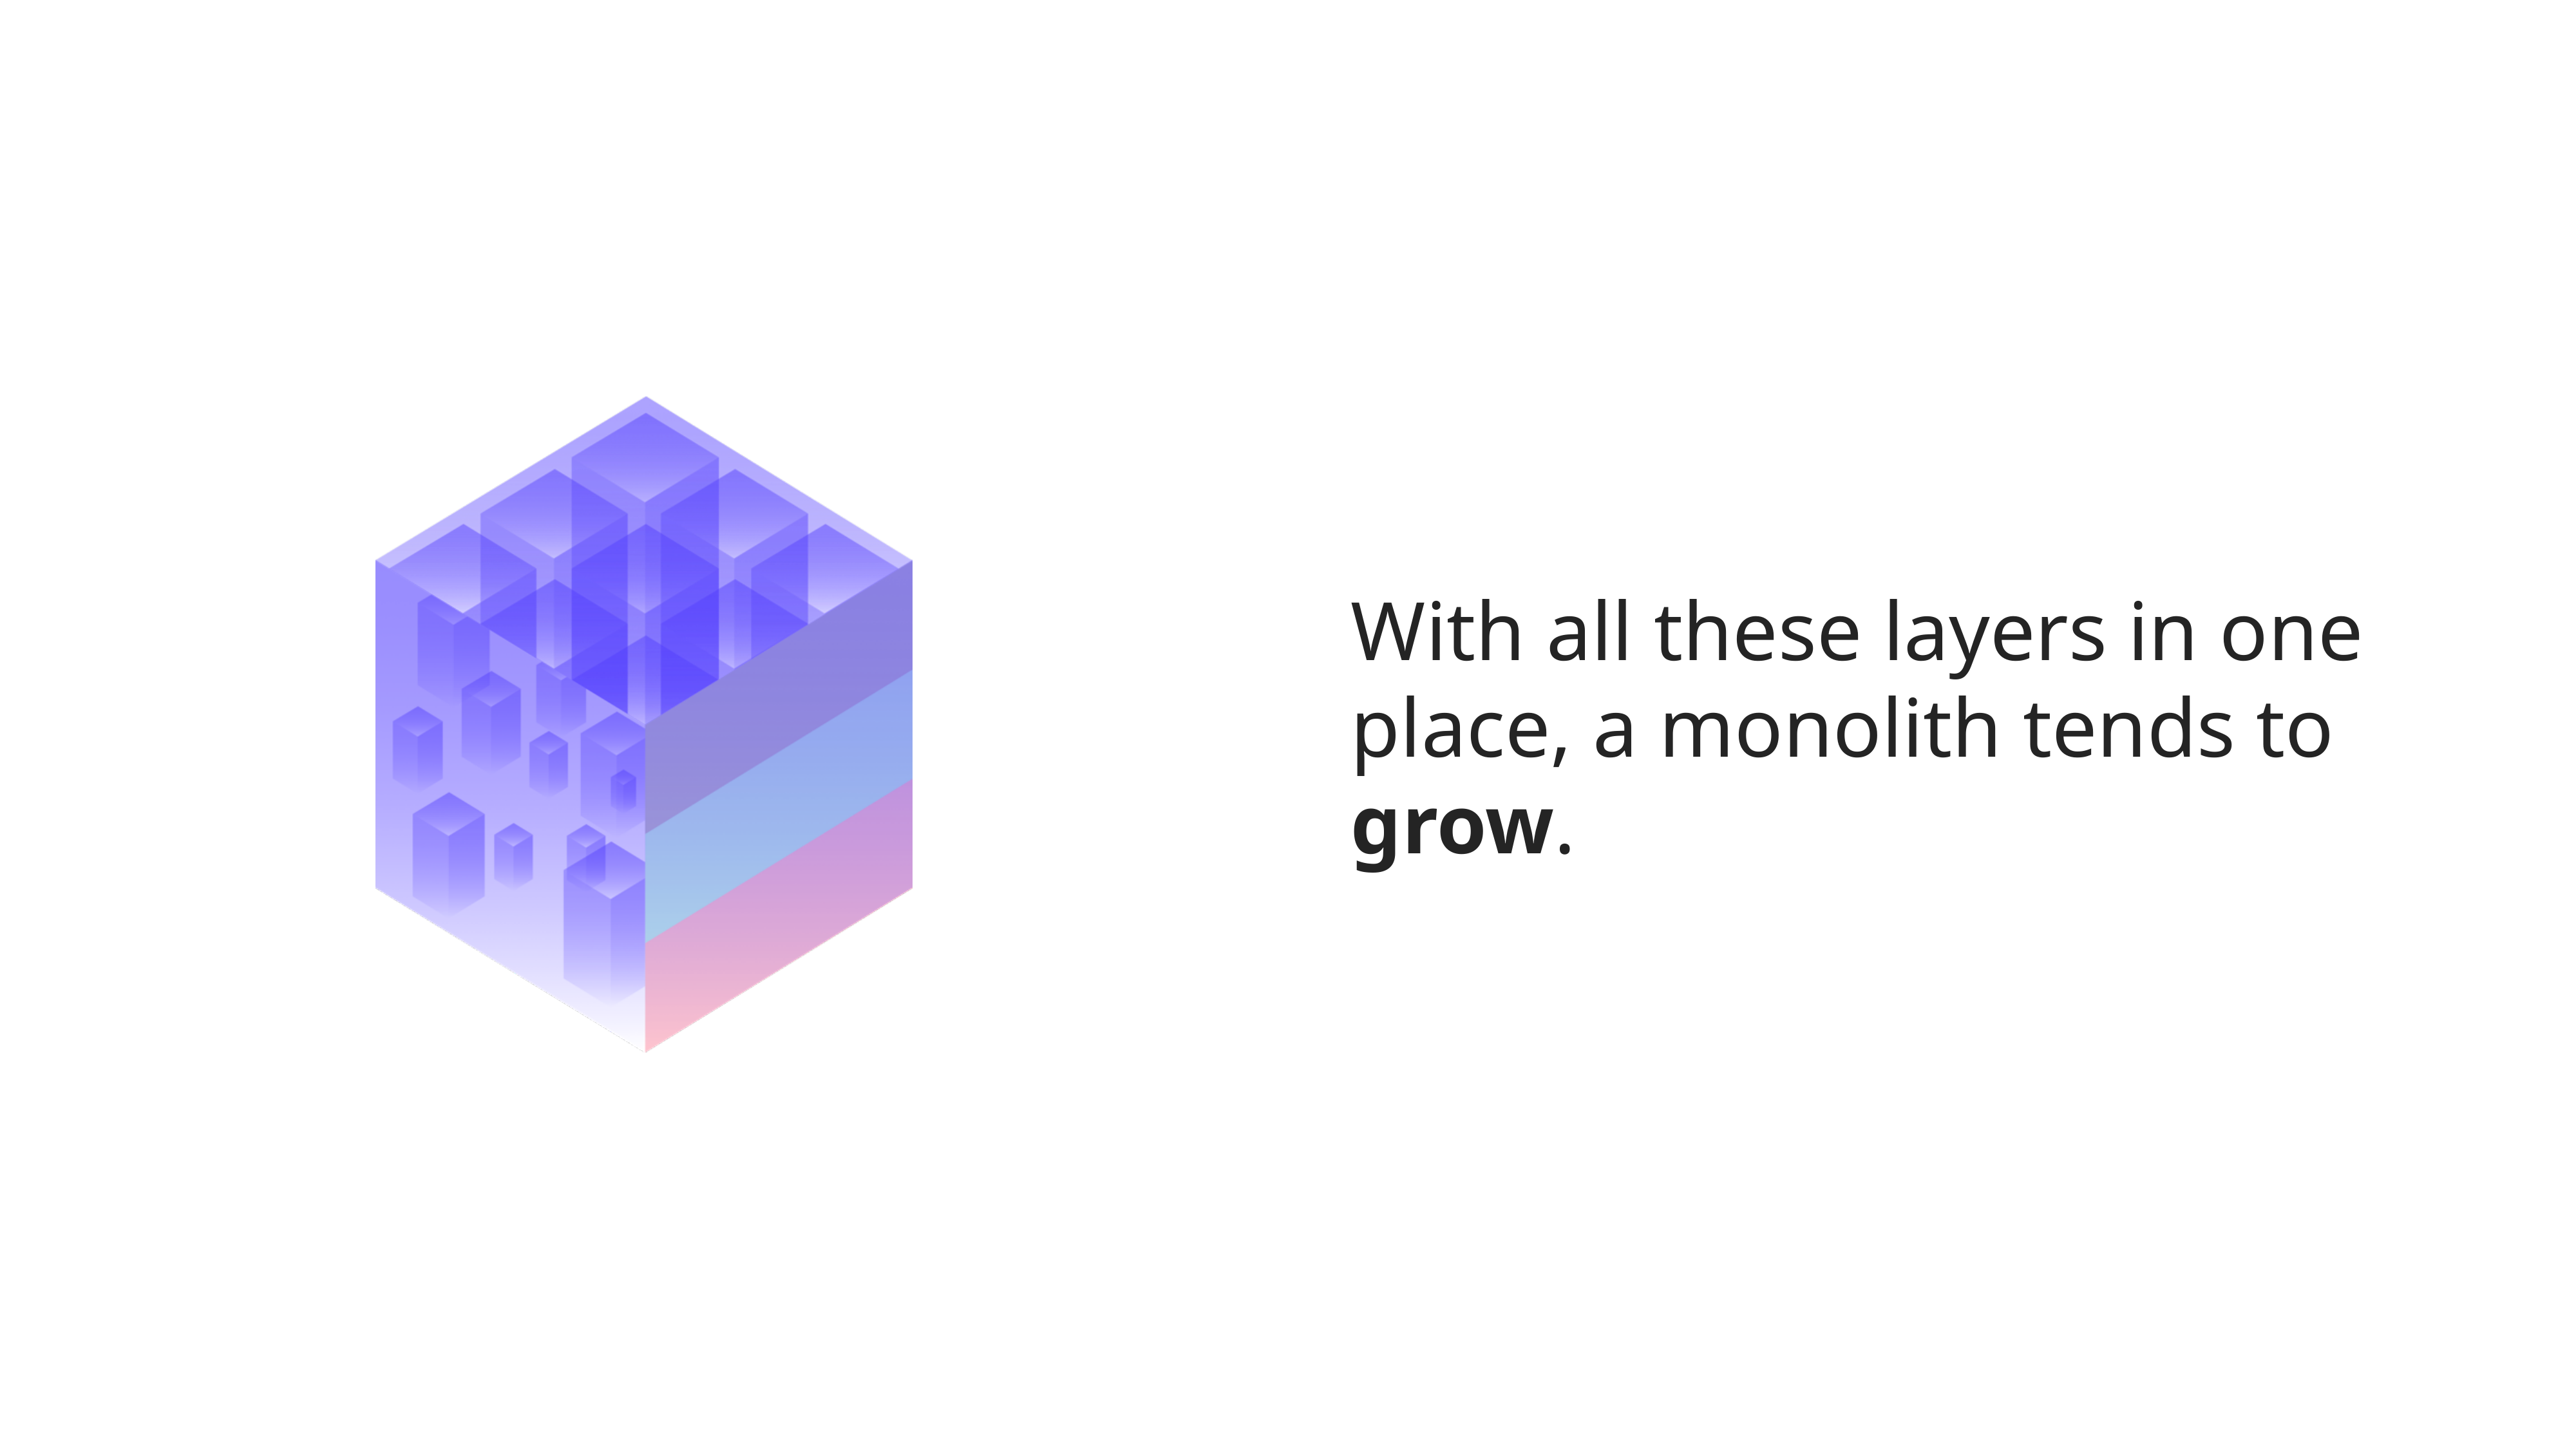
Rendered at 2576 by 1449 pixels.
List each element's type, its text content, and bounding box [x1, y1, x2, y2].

picture [375, 396, 913, 1053]
list With all these layers in one place, a monolith tends to grow. [1350, 127, 2422, 1322]
